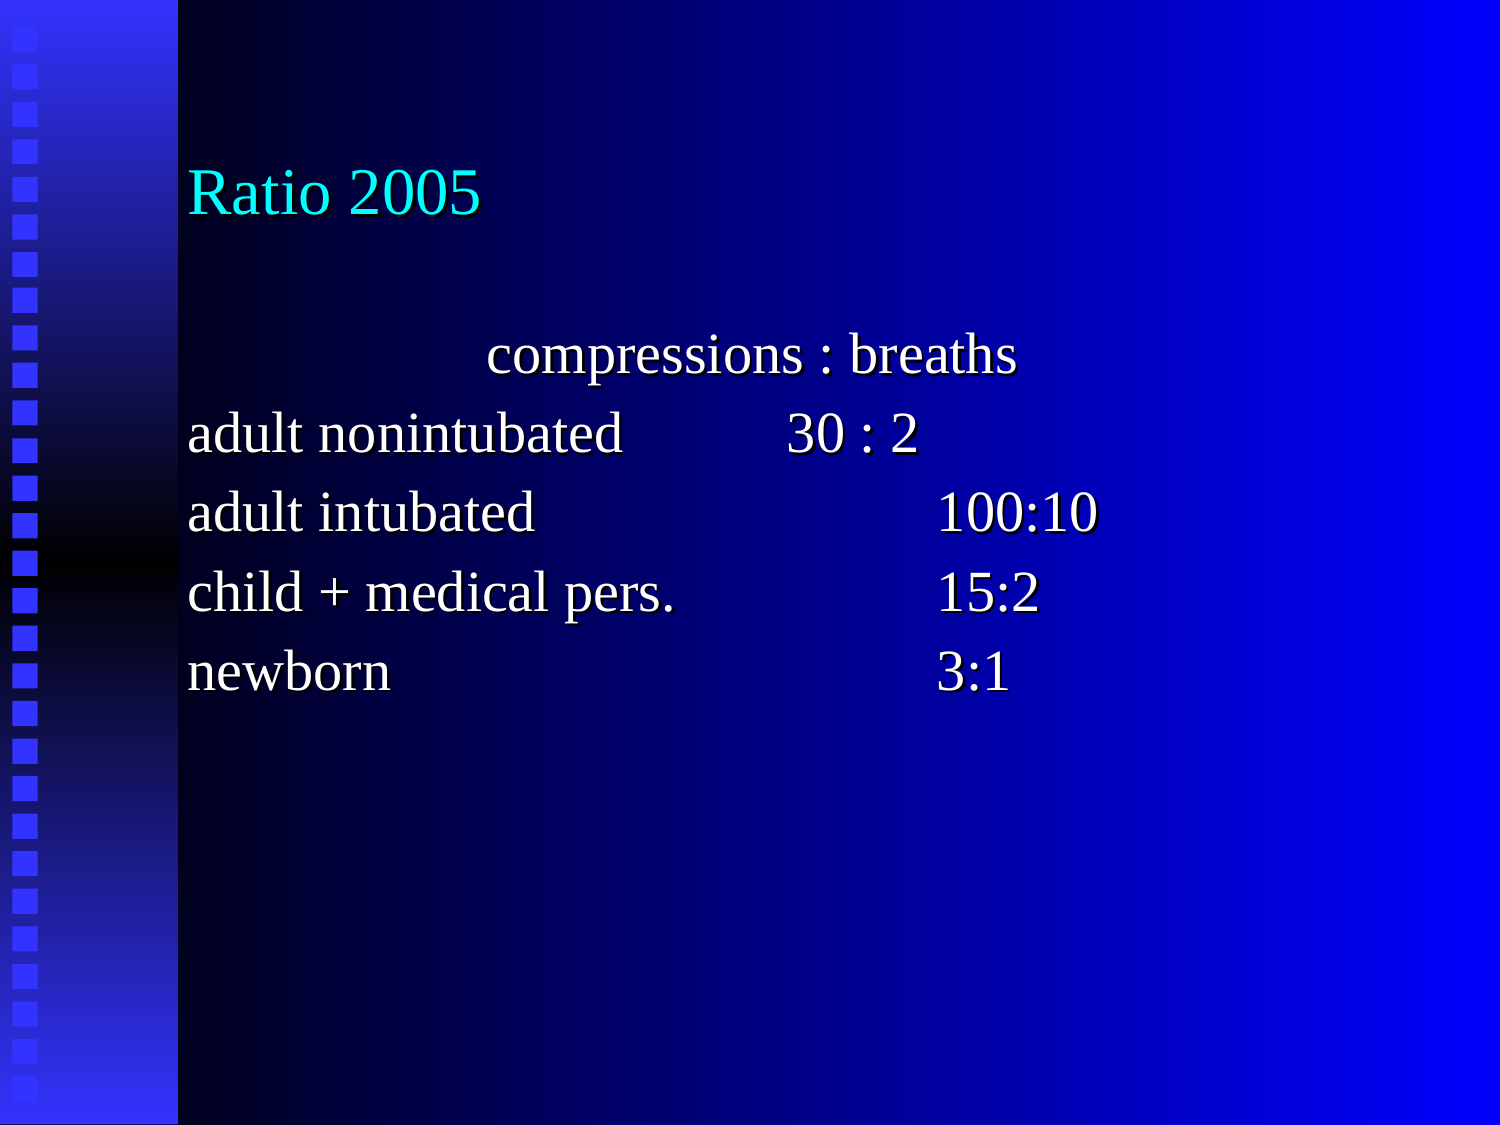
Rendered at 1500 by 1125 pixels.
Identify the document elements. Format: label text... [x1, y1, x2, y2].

list compressions : breaths adult nonintubated 30 : 2 adult intubated 100:10 child + medical pers. 15:2 newborn 3:1 [187, 324, 1463, 1001]
title Ratio 2005 [187, 99, 1463, 288]
